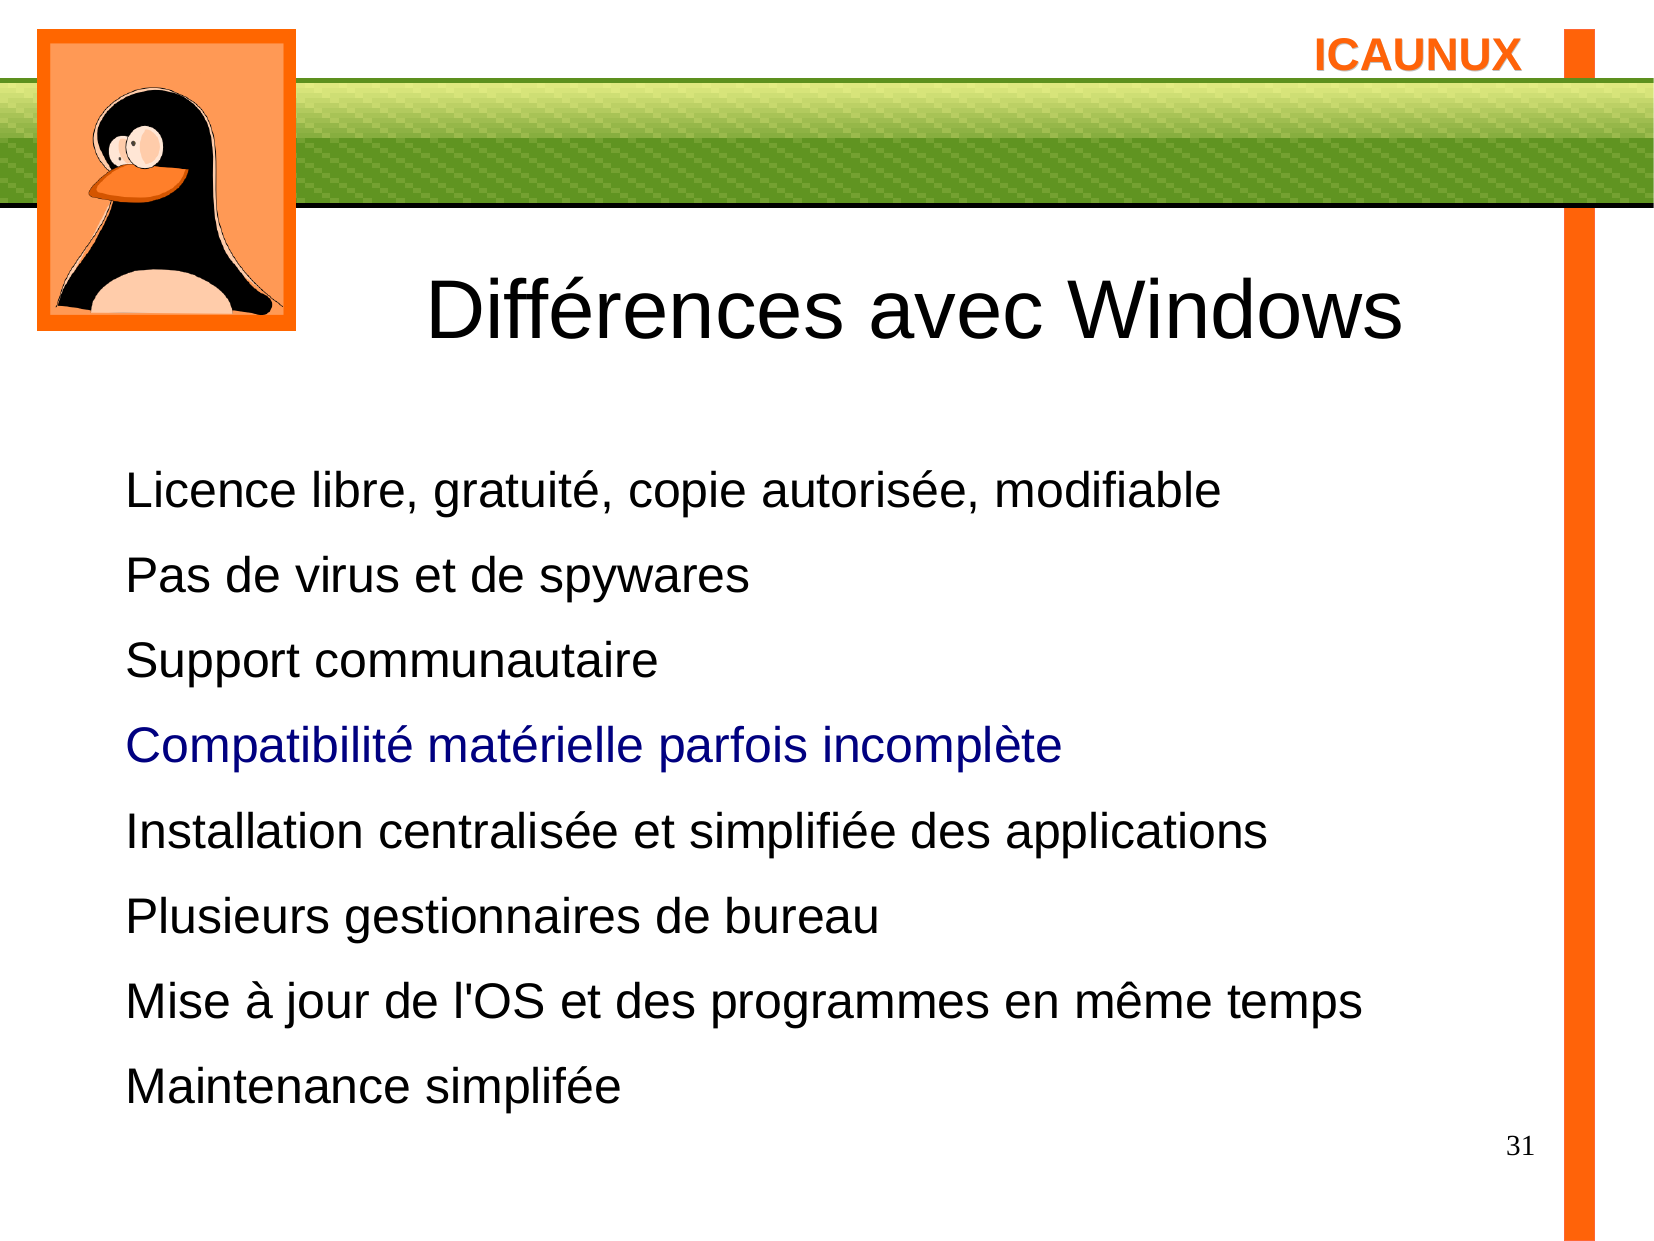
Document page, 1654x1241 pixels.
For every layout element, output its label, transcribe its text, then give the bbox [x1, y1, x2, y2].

title Différences avec Windows [324, 235, 1506, 384]
picture [0, 29, 1654, 331]
list Licence libre, gratuité, copie autorisée, modifiable Pas de virus et de spywares Support communautaire Compatibilité matérielle parfois incomplète Installation centralisée et simplifiée des applications Plusieurs gestionnaires de bureau Mise à jour de l'OS et des programmes en même temps Maintenance simplifée [125, 461, 1549, 1241]
